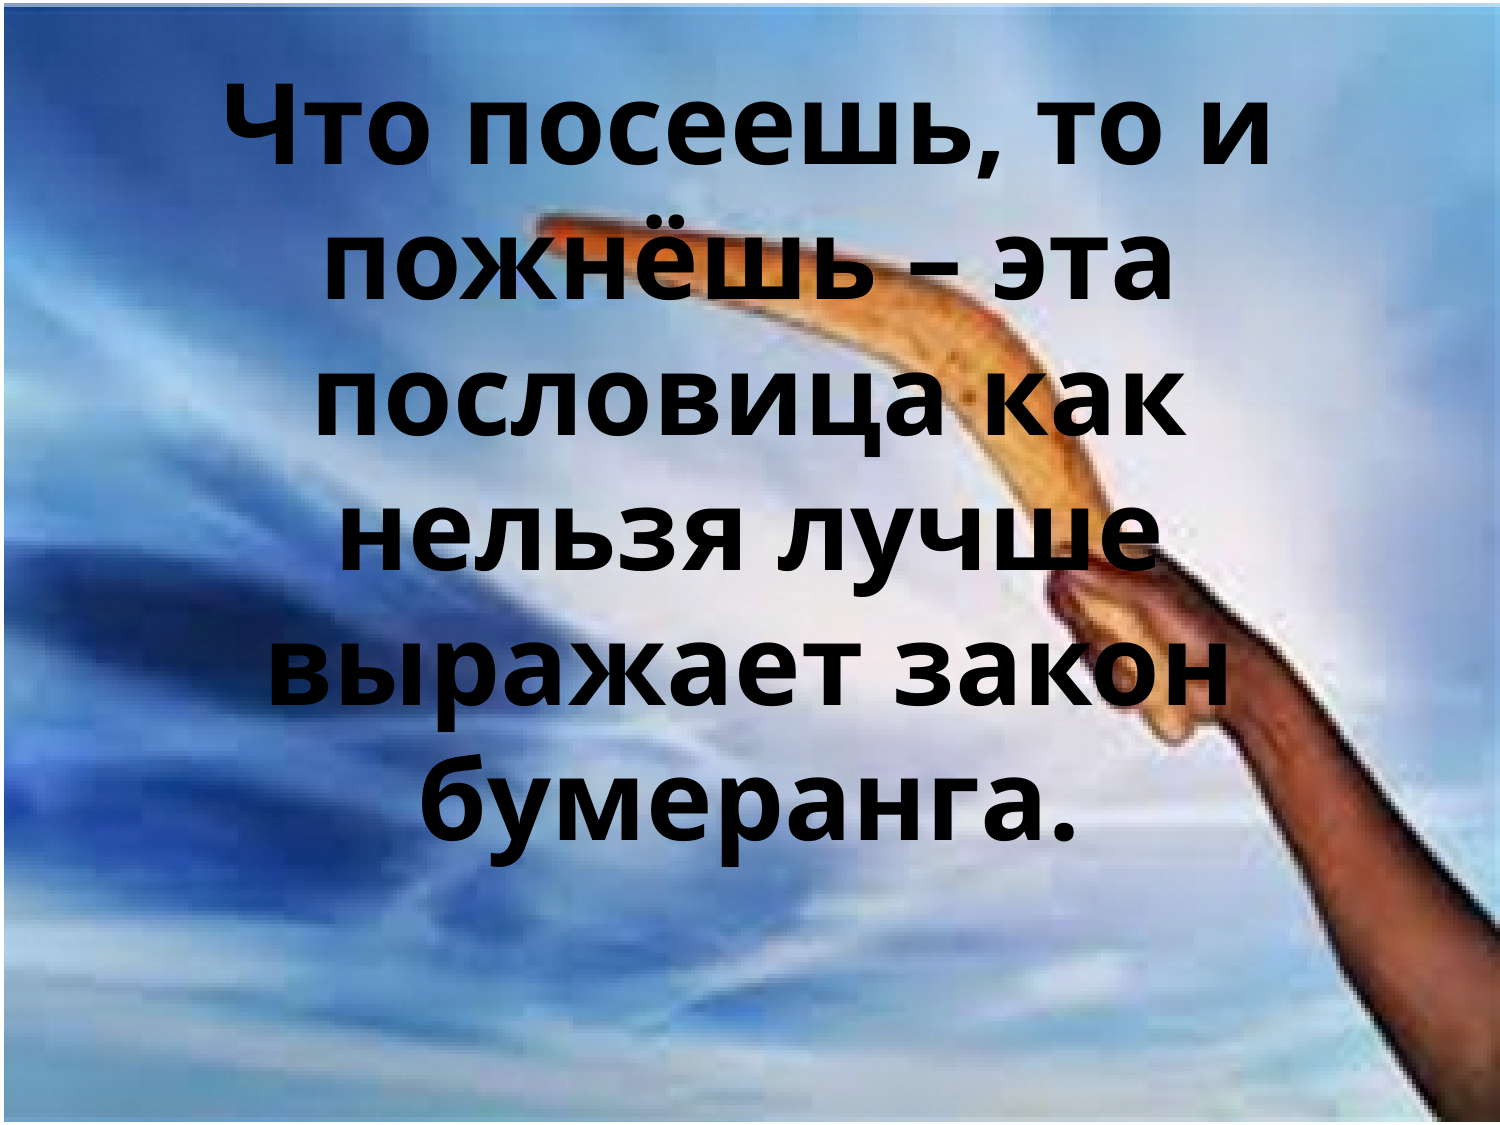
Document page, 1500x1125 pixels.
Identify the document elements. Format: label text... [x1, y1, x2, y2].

title Что посеешь, то и пожнёшь – эта пословица как нельзя лучше выражает закон бумеранга. [75, 45, 1424, 965]
picture [4, 0, 1500, 1122]
